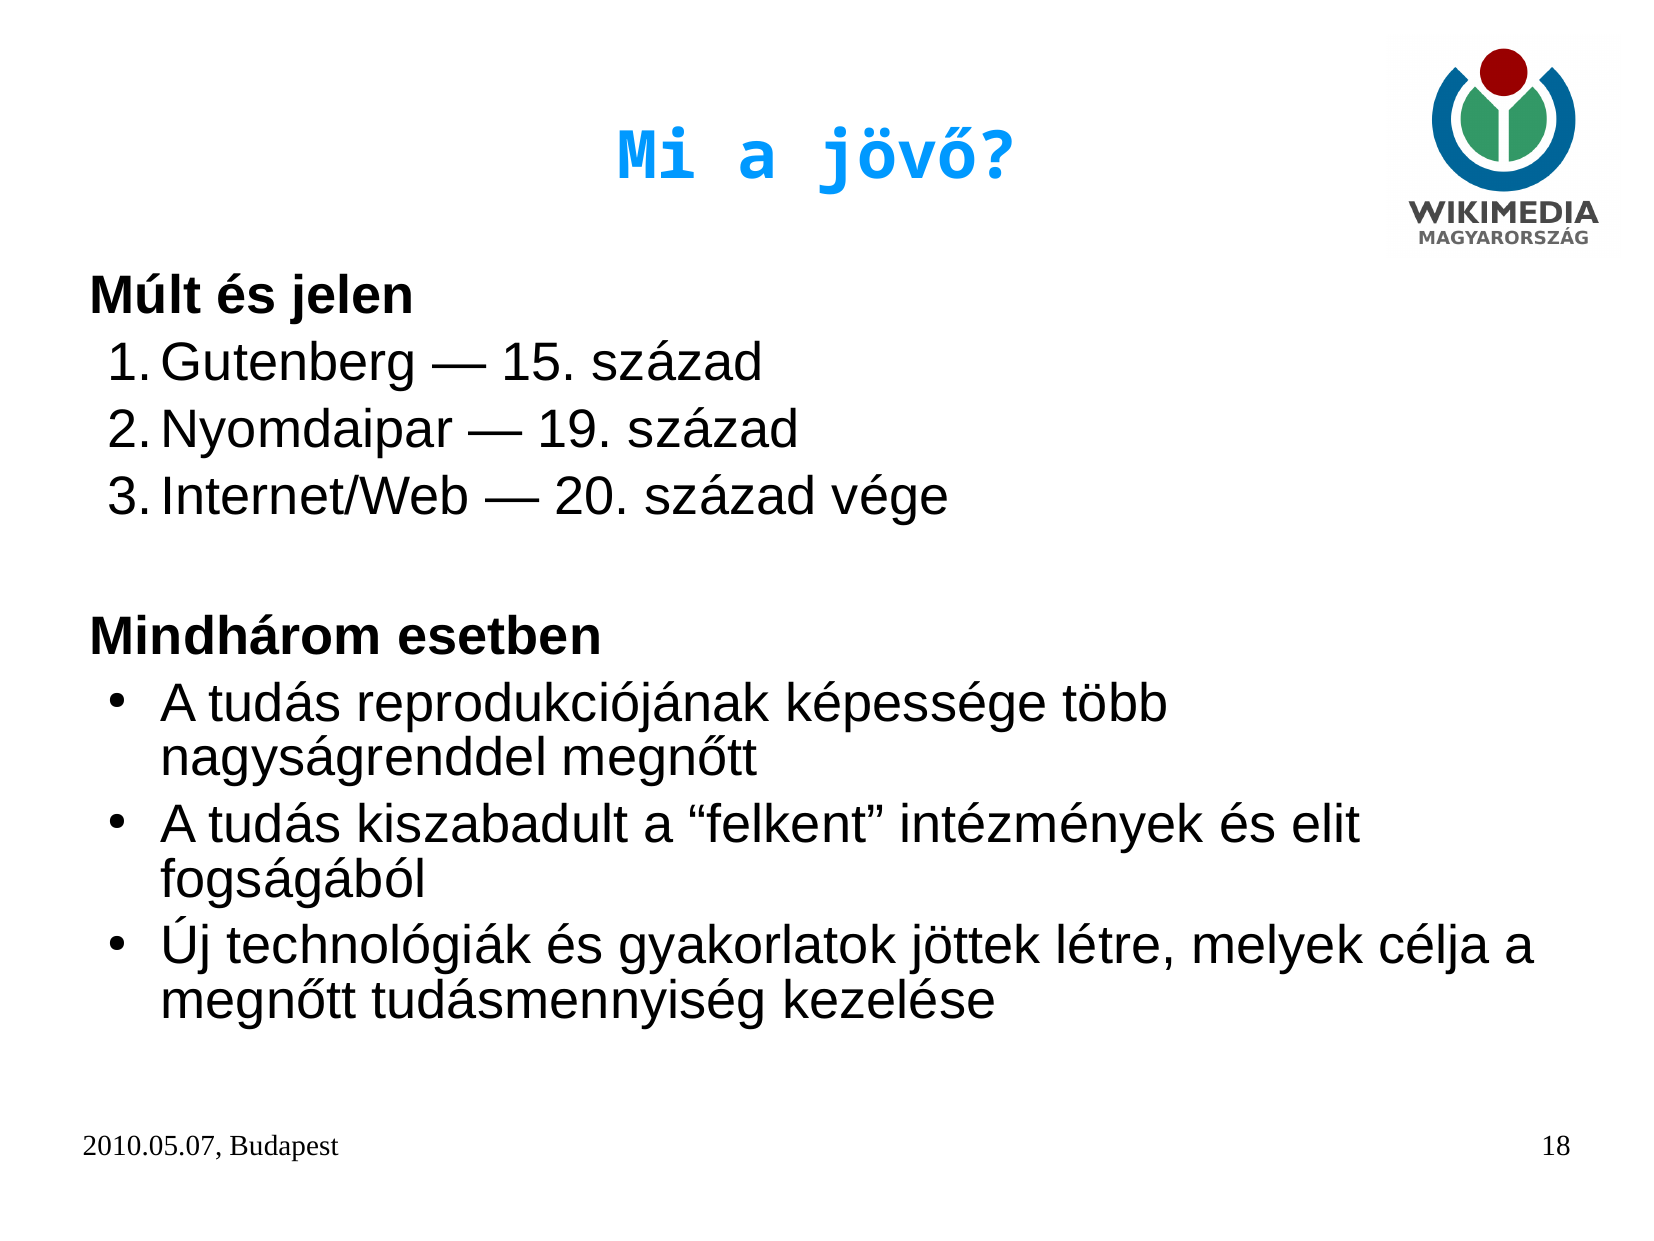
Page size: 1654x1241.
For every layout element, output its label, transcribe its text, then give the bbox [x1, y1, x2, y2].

picture [1386, 34, 1621, 258]
title Mi a jövő? [82, 49, 1570, 257]
list Múlt és jelen Gutenberg — 15. század Nyomdaipar — 19. század Internet/Web — 20. század vége Mindhárom esetben A tudás reprodukciójának képessége több nagyságrenddel megnőtt A tudás kiszabadult a “felkent” intézmények és elit fogságából Új technológiák és gyakorlatok jöttek létre, melyek célja a megnőtt tudásmennyiség kezelése [75, 262, 1563, 1126]
